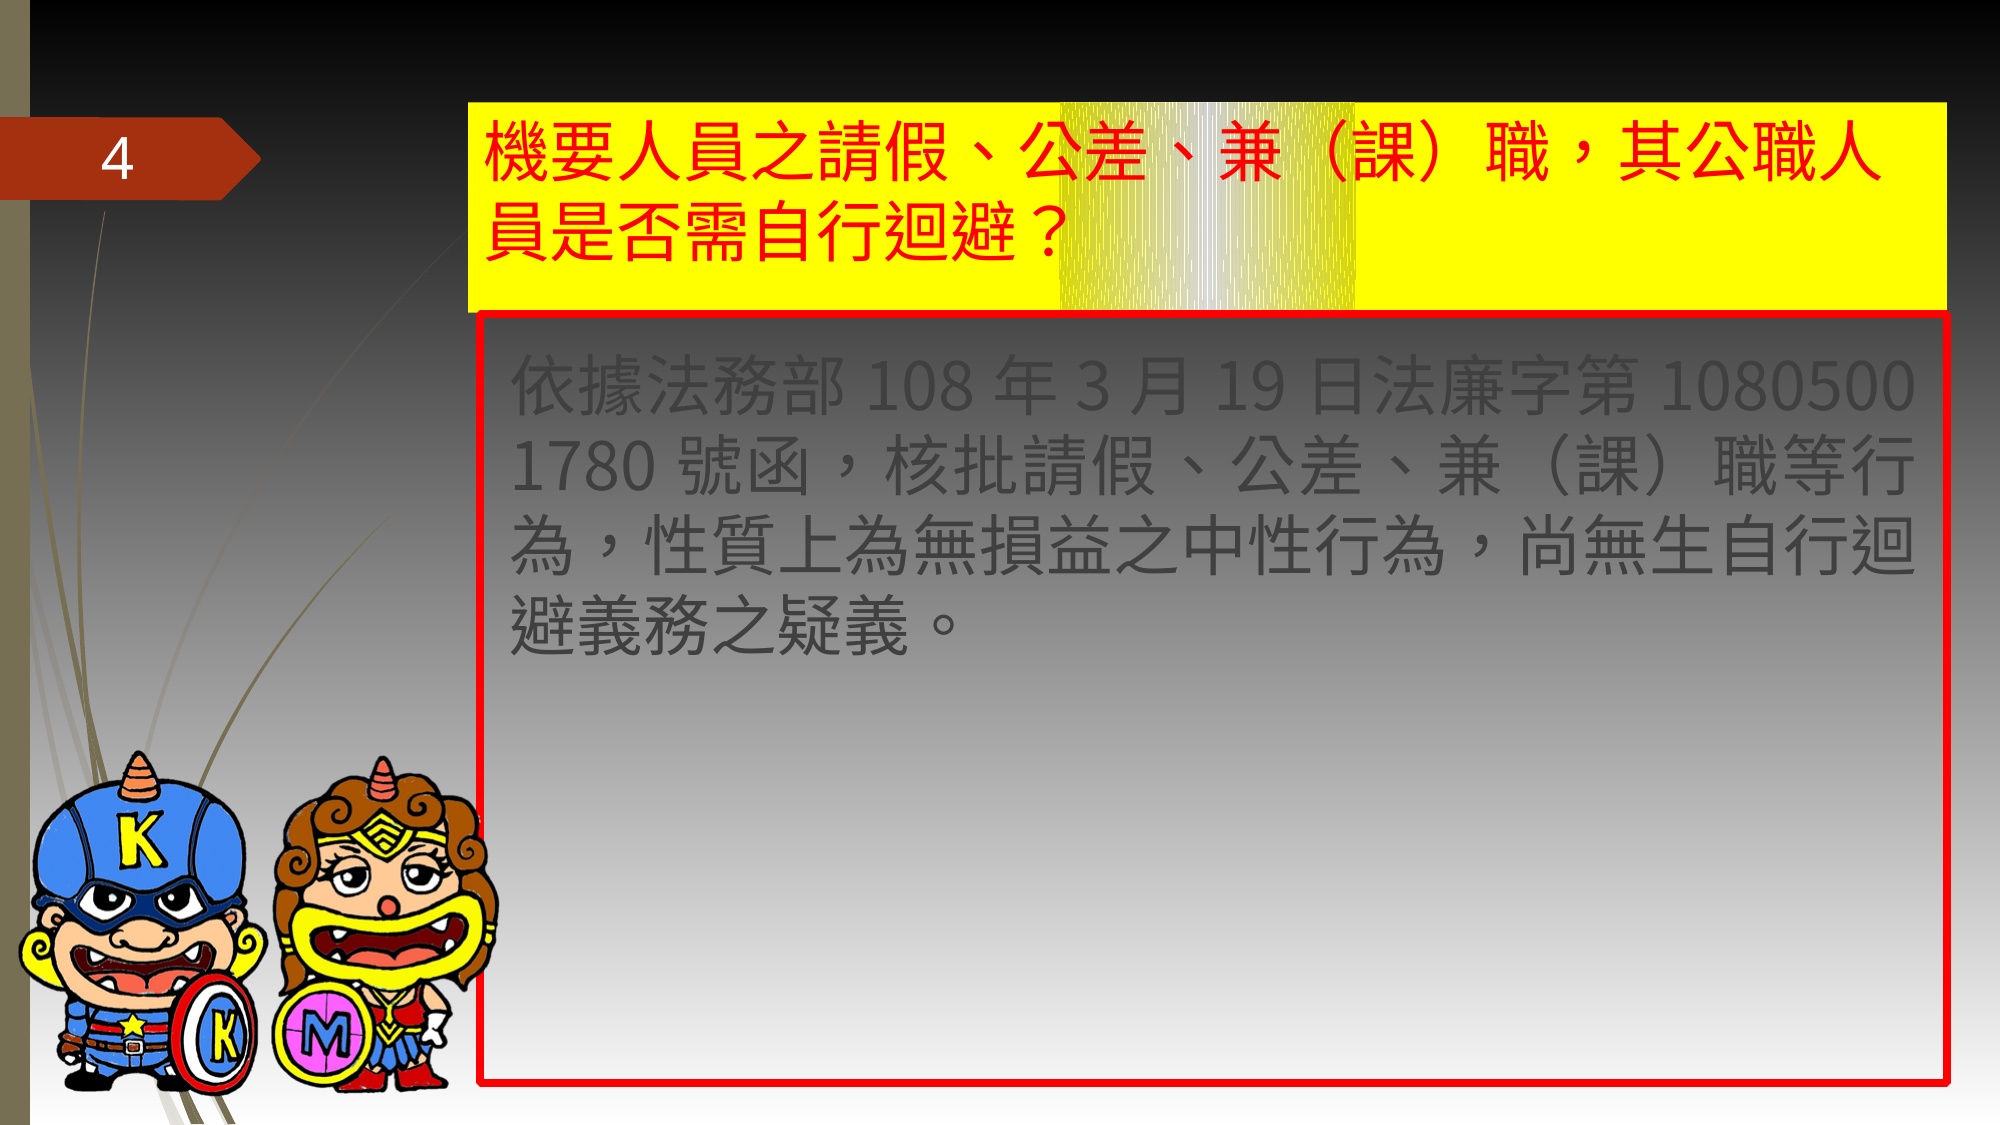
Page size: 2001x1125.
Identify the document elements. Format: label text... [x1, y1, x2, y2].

list 依據法務部108年3月19日法廉字第10805001780號函，核批請假、公差、兼（課）職等行為，性質上為無損益之中性行為，尚無生自行迴避義務之疑義。 [480, 313, 1947, 1084]
picture [0, 745, 510, 1101]
title 機要人員之請假、公差、兼（課）職，其公職人員是否需自行迴避？ [468, 102, 1947, 313]
text_box 4 [86, 114, 199, 199]
